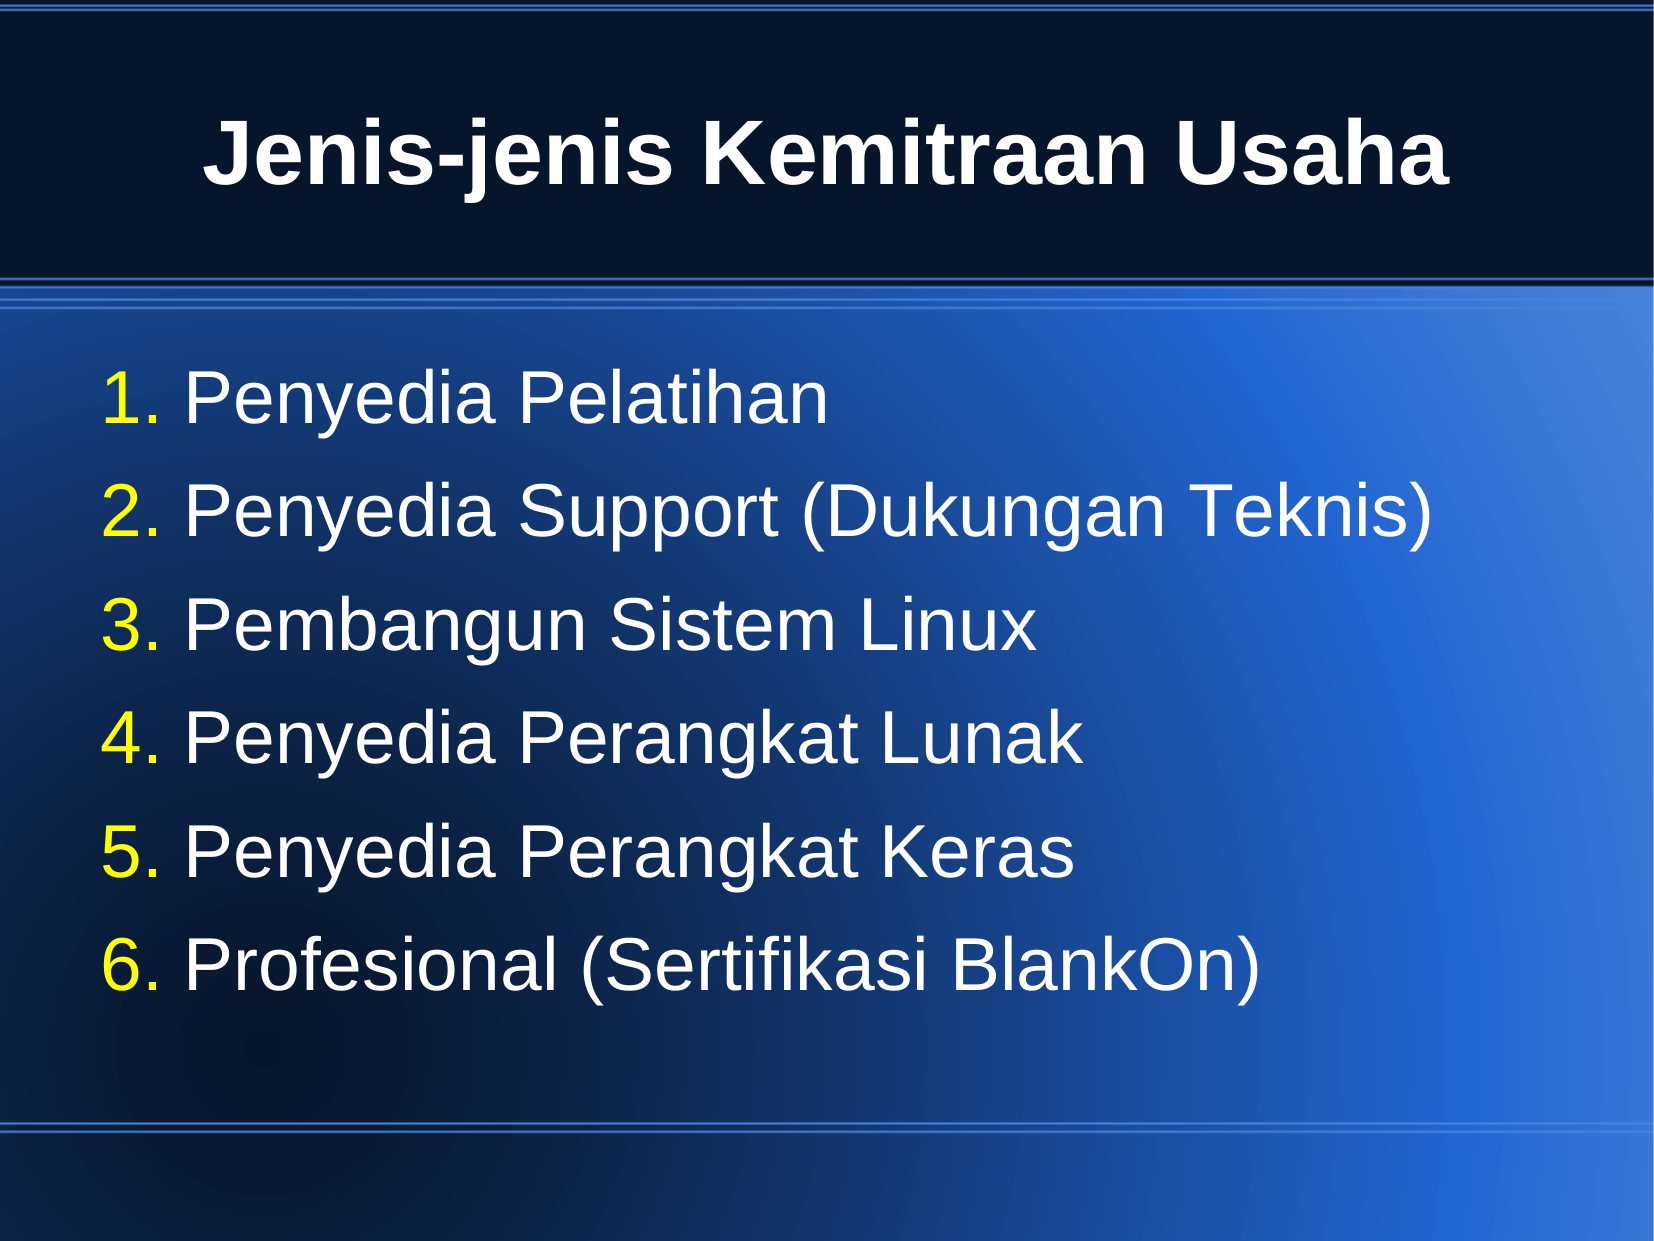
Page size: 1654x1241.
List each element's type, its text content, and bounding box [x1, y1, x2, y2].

picture [0, 0, 1654, 1241]
title Jenis-jenis Kemitraan Usaha [82, 49, 1571, 257]
list Penyedia Pelatihan Penyedia Support (Dukungan Teknis) Pembangun Sistem Linux Penyedia Perangkat Lunak Penyedia Perangkat Keras Profesional (Sertifikasi BlankOn) [82, 355, 1571, 1174]
